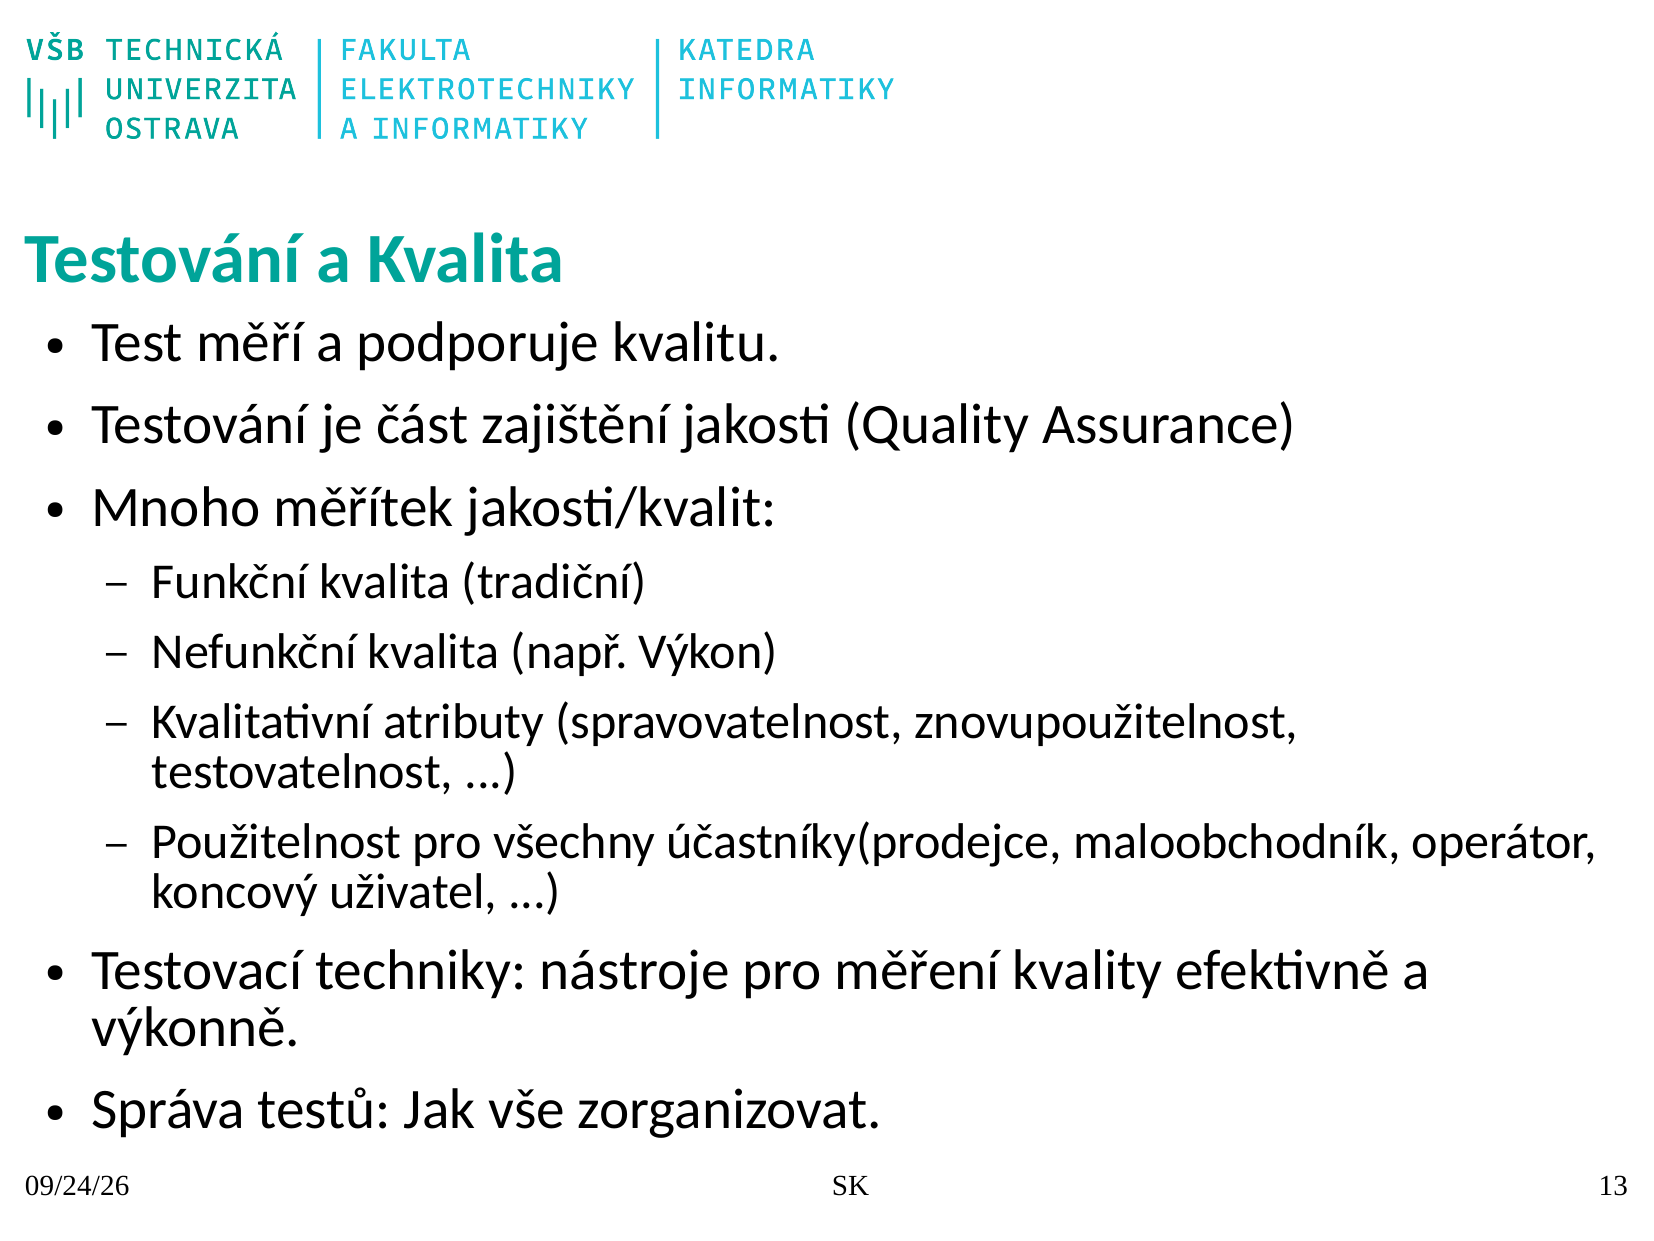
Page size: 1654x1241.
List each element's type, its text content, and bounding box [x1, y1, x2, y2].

title Testování a Kvalita [24, 169, 1629, 300]
picture [26, 31, 894, 139]
list Test měří a podporuje kvalitu. Testování je část zajištění jakosti (Quality Assurance) Mnoho měřítek jakosti/kvalit: Funkční kvalita (tradiční) Nefunkční kvalita (např. Výkon) Kvalitativní atributy (spravovatelnost, znovupoužitelnost, testovatelnost, ...) Použitelnost pro všechny účastníky(prodejce, maloobchodník, operátor, koncový uživatel, ...) Testovací techniky: nástroje pro měření kvality efektivně a výkonně. Správa testů: Jak vše zorganizovat. [30, 318, 1629, 1146]
